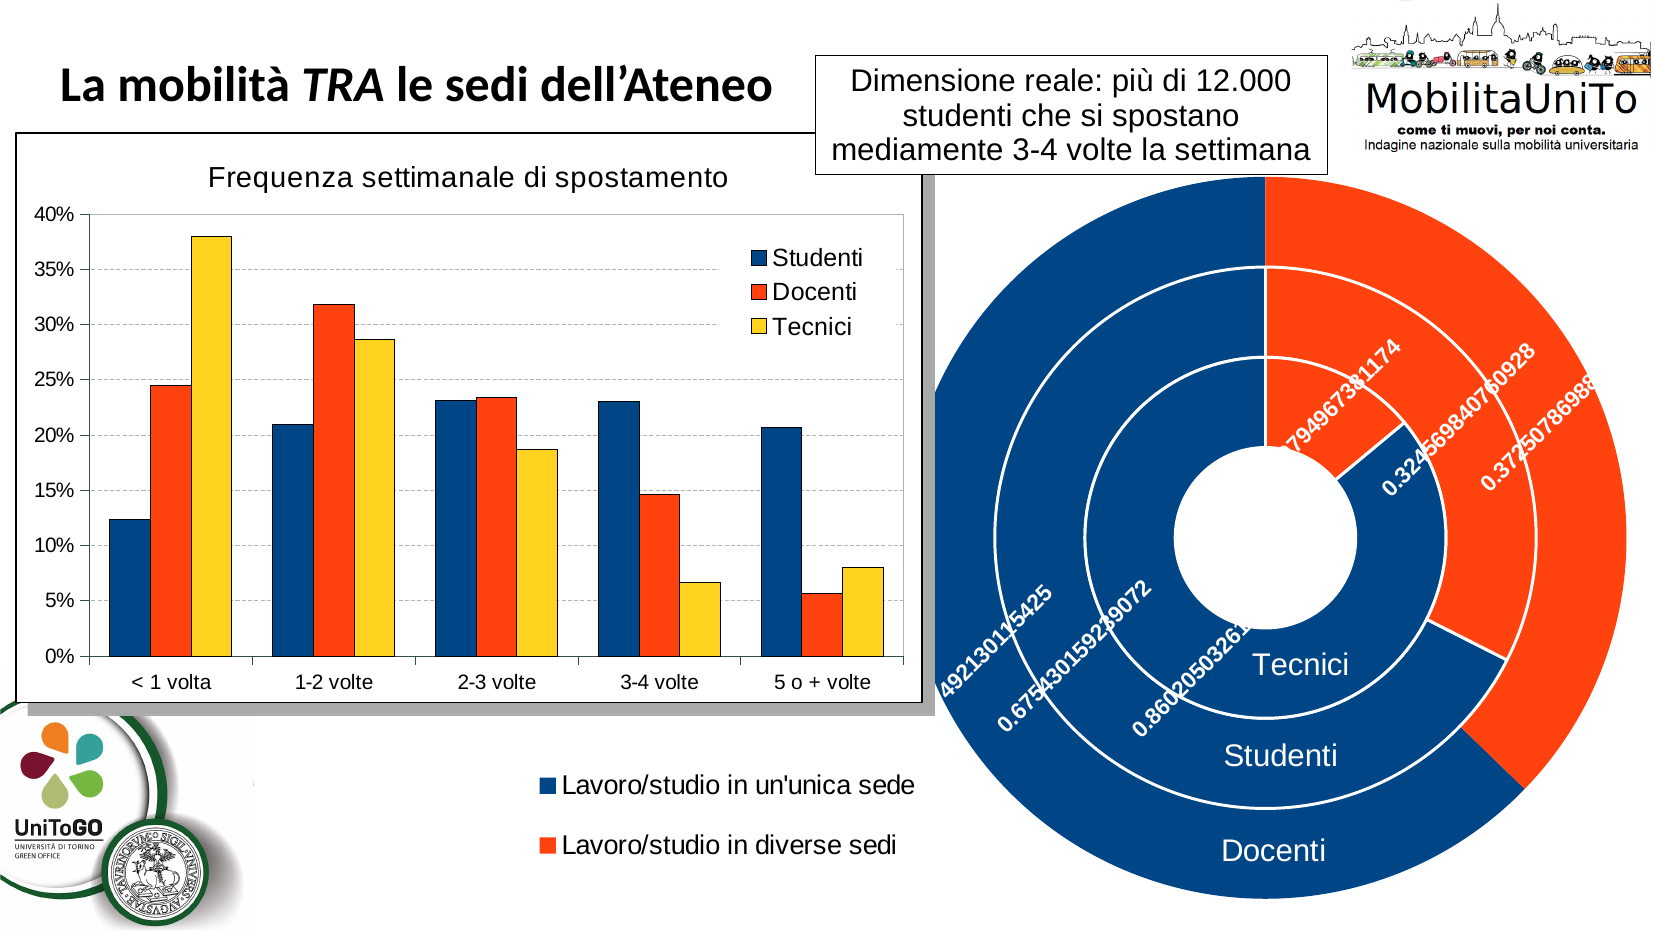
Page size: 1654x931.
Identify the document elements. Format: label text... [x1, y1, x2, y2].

picture [0, 670, 254, 931]
chart [425, 159, 1647, 912]
text_box La mobilità TRA le sedi dell’Ateneo [45, 43, 798, 120]
chart [15, 132, 923, 704]
text_box Dimensione reale: più di 12.000 studenti che si spostano mediamente 3-4 volte la settimana [815, 55, 1328, 175]
picture [1349, 0, 1654, 152]
